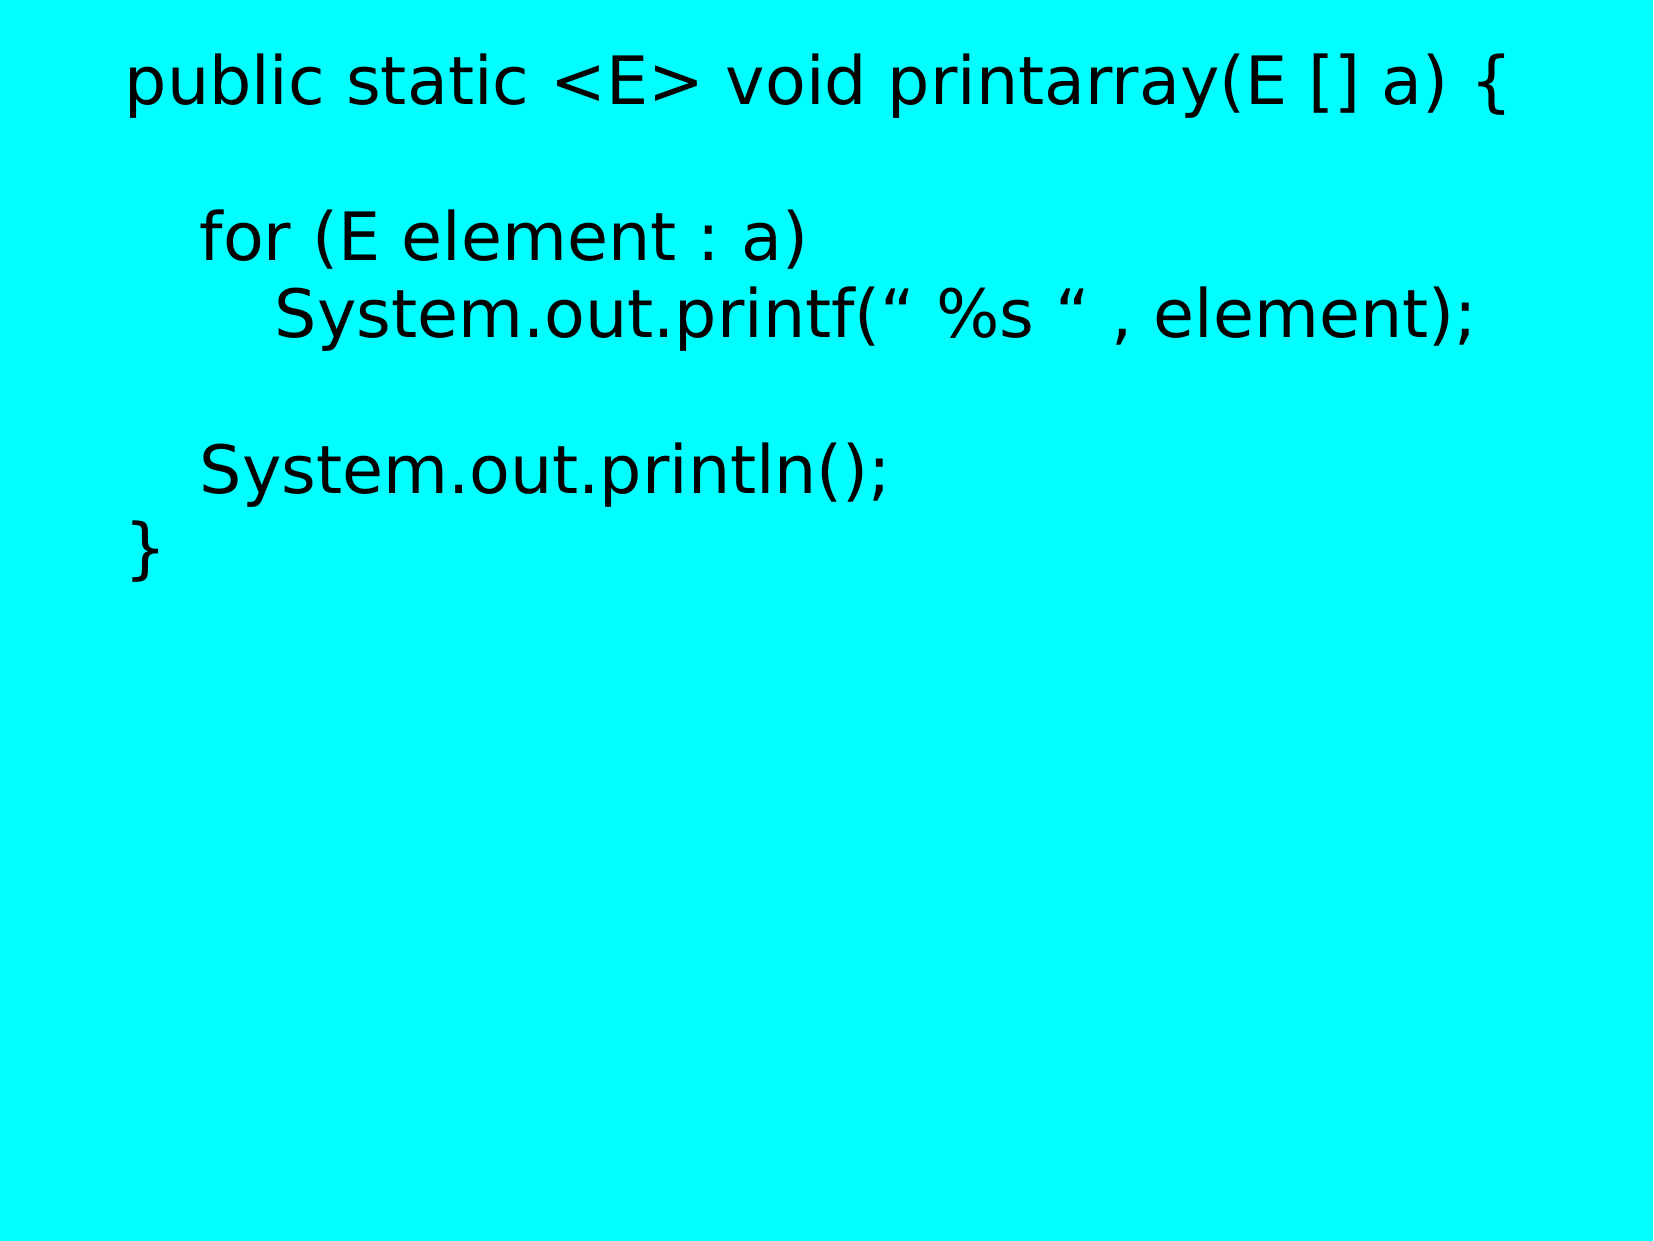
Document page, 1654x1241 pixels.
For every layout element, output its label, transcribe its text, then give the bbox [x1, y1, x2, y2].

title public static <E> void printarray(E [] a) { for (E element : a) System.out.printf(“ %s “ , element); System.out.println(); } [124, 42, 1613, 821]
